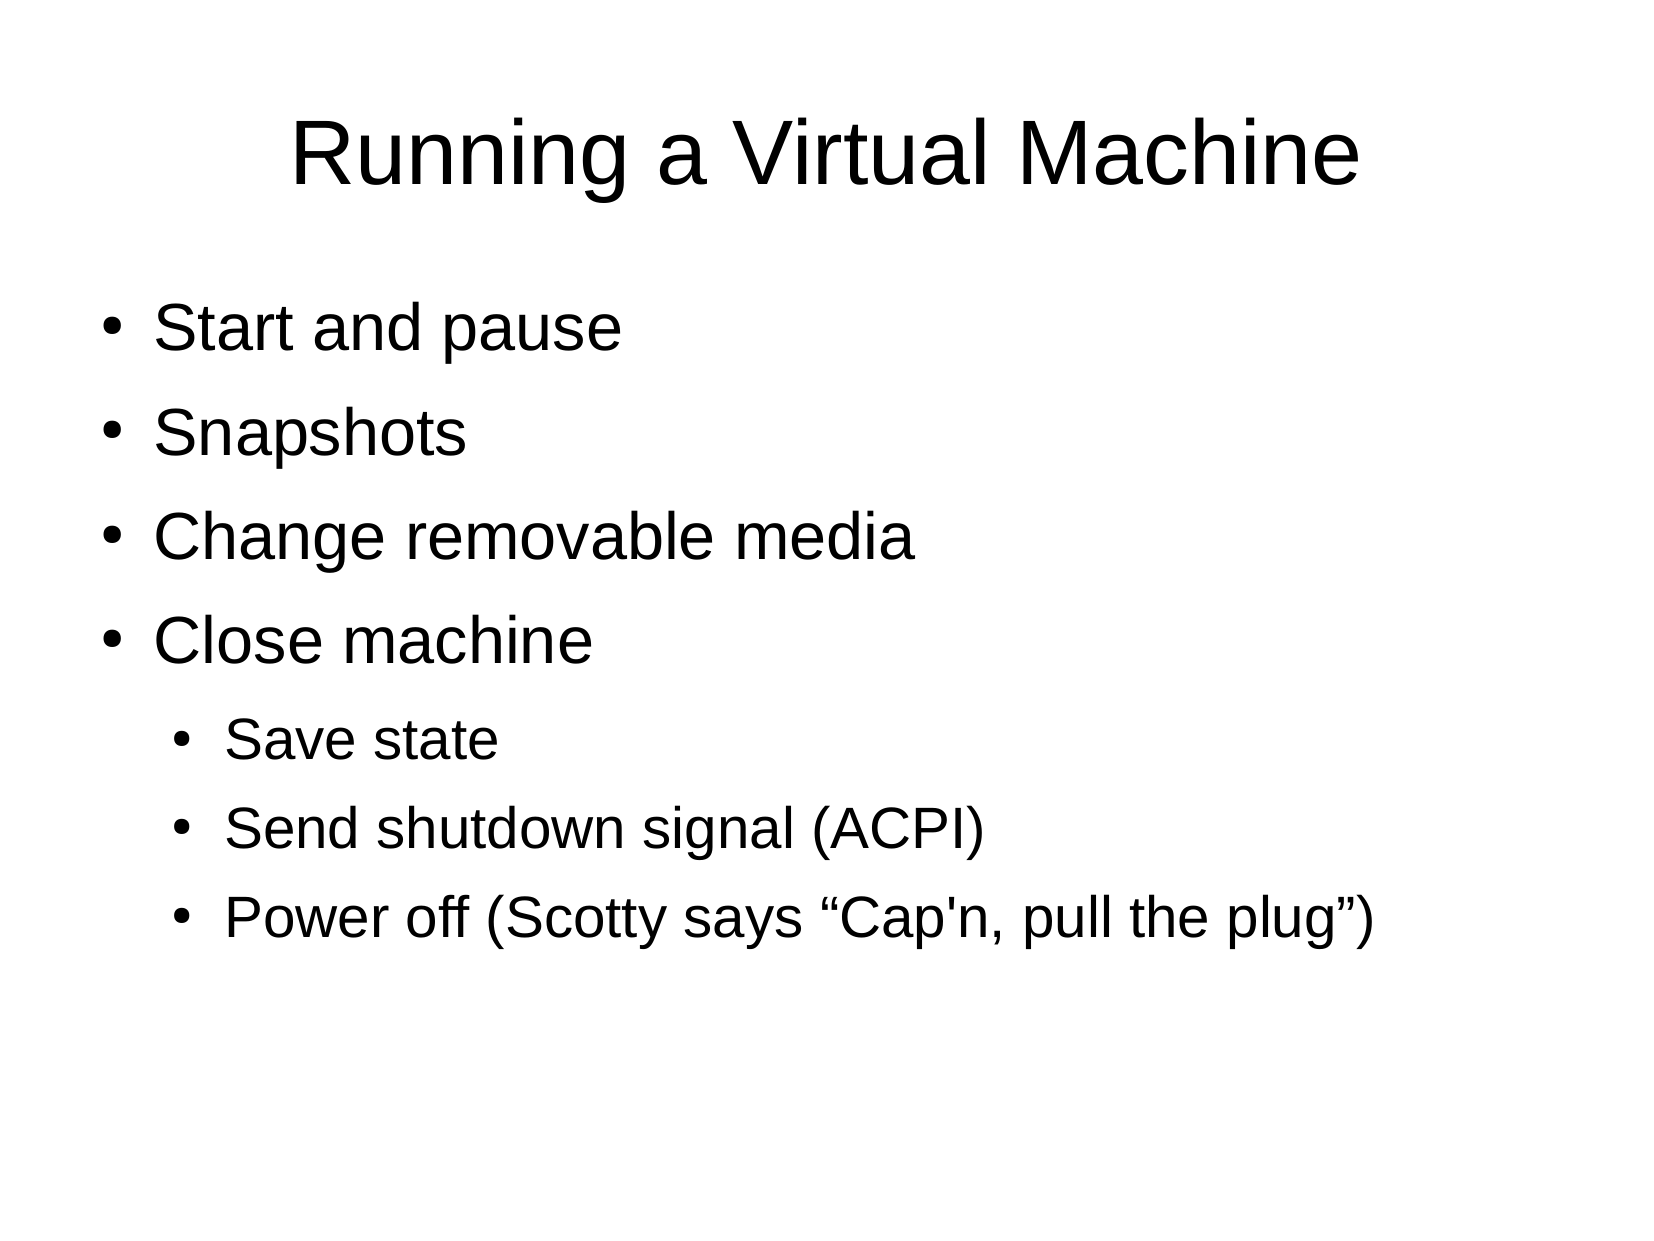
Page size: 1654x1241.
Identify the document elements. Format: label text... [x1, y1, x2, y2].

title Running a Virtual Machine [82, 56, 1571, 250]
list Start and pause Snapshots Change removable media Close machine Save state Send shutdown signal (ACPI) Power off (Scotty says “Cap'n, pull the plug”) [82, 290, 1571, 1094]
